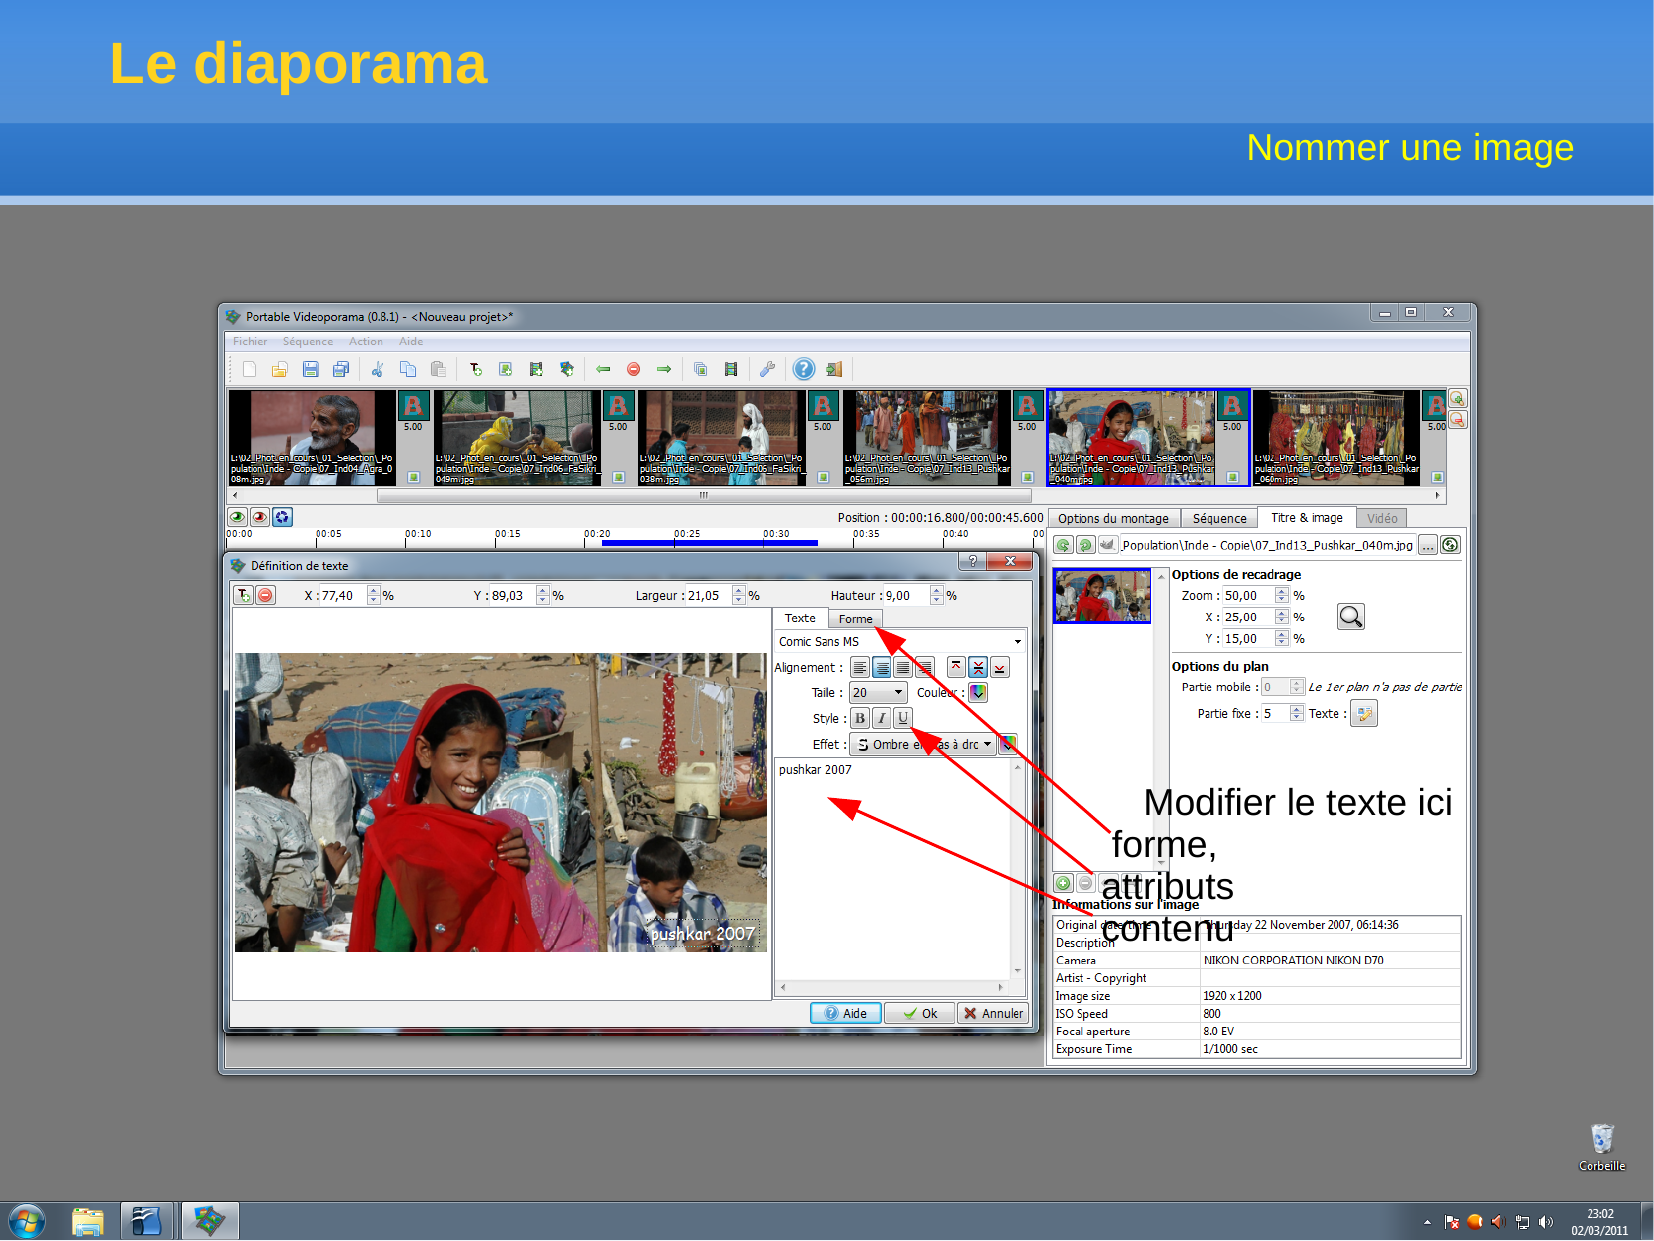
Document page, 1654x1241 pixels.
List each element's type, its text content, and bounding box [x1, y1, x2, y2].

text_box Le diaporama [5, 17, 609, 107]
picture [0, 0, 1654, 1240]
text_box Modifier le texte ici forme, attributs contenu [1086, 774, 1471, 958]
text_box Nommer une image [1210, 77, 1654, 176]
